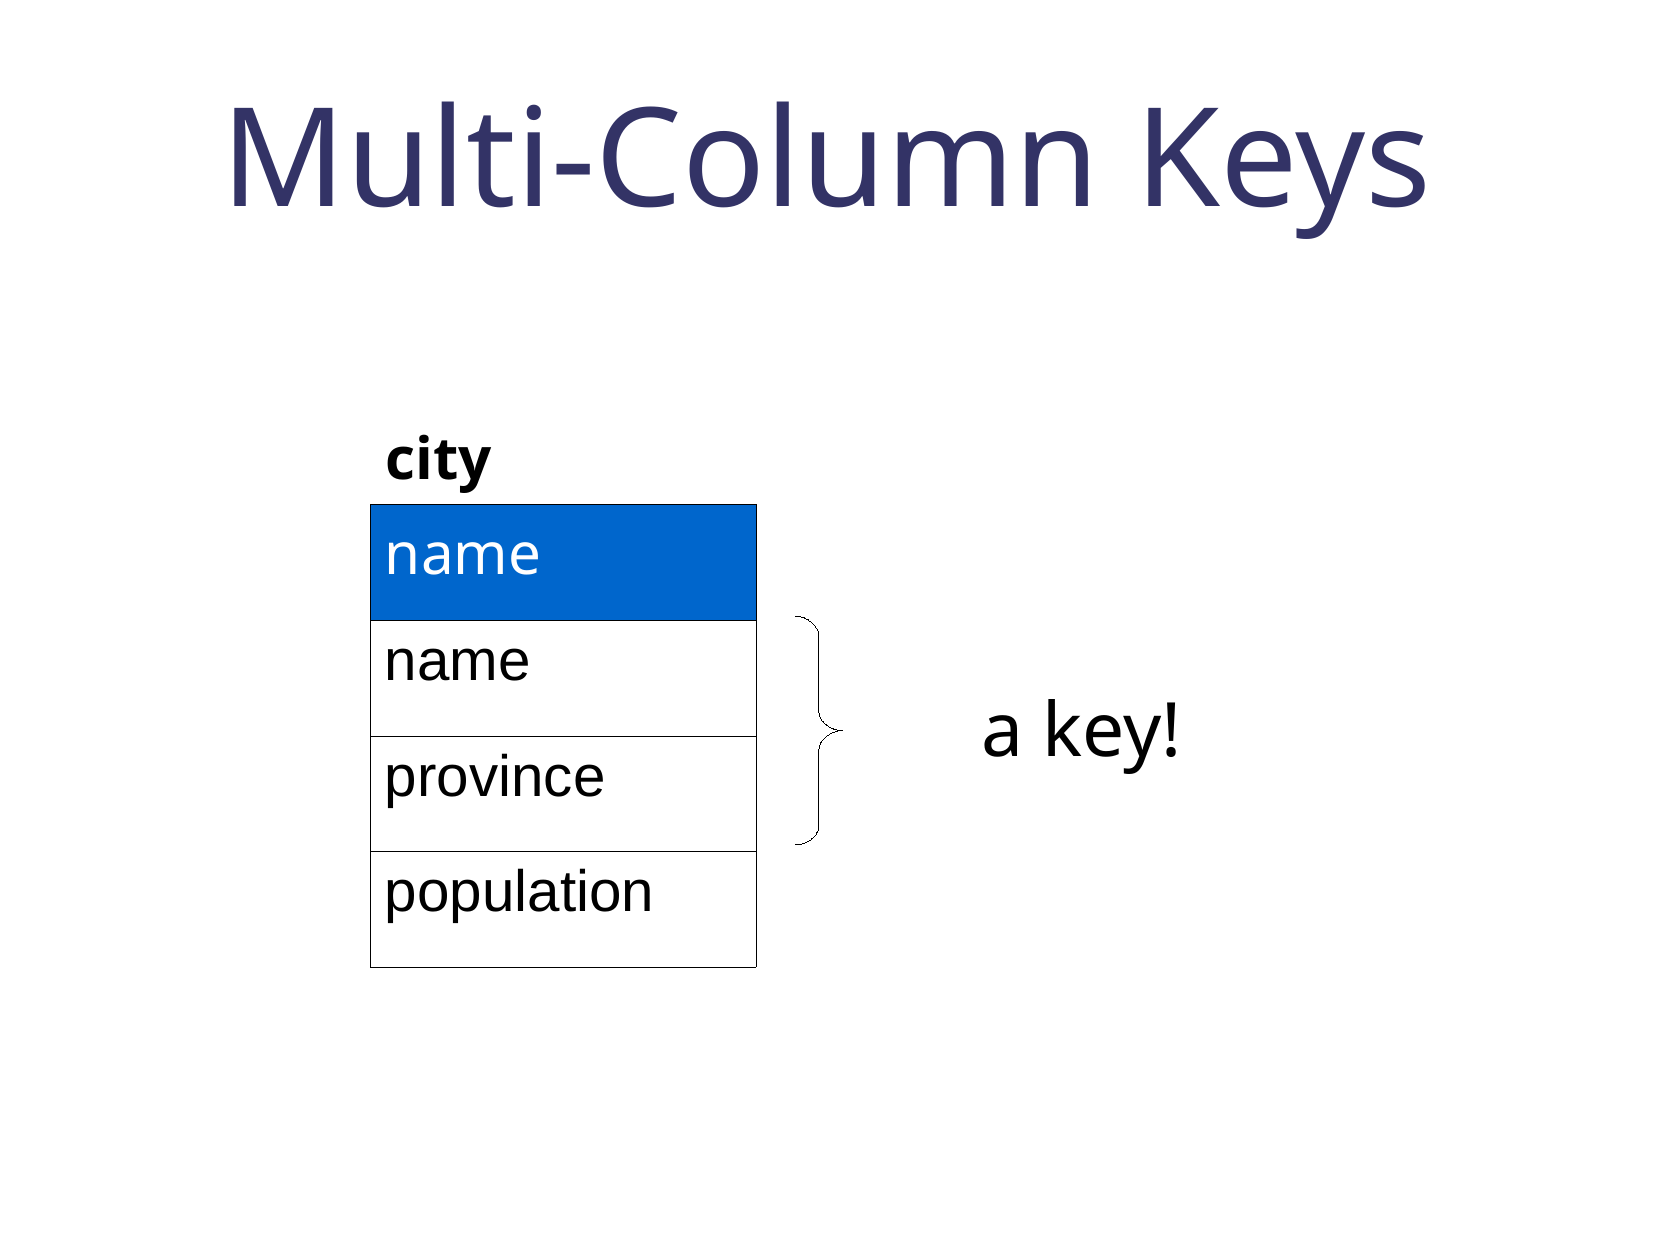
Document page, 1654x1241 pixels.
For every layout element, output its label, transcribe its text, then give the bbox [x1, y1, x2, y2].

table_cell province [371, 737, 756, 851]
table_header name [371, 505, 756, 620]
title Multi-Column Keys [82, 56, 1571, 250]
text_box city [371, 409, 947, 496]
table_cell name [371, 621, 756, 736]
table_cell population [371, 852, 756, 967]
text_box a key! [966, 668, 1654, 775]
